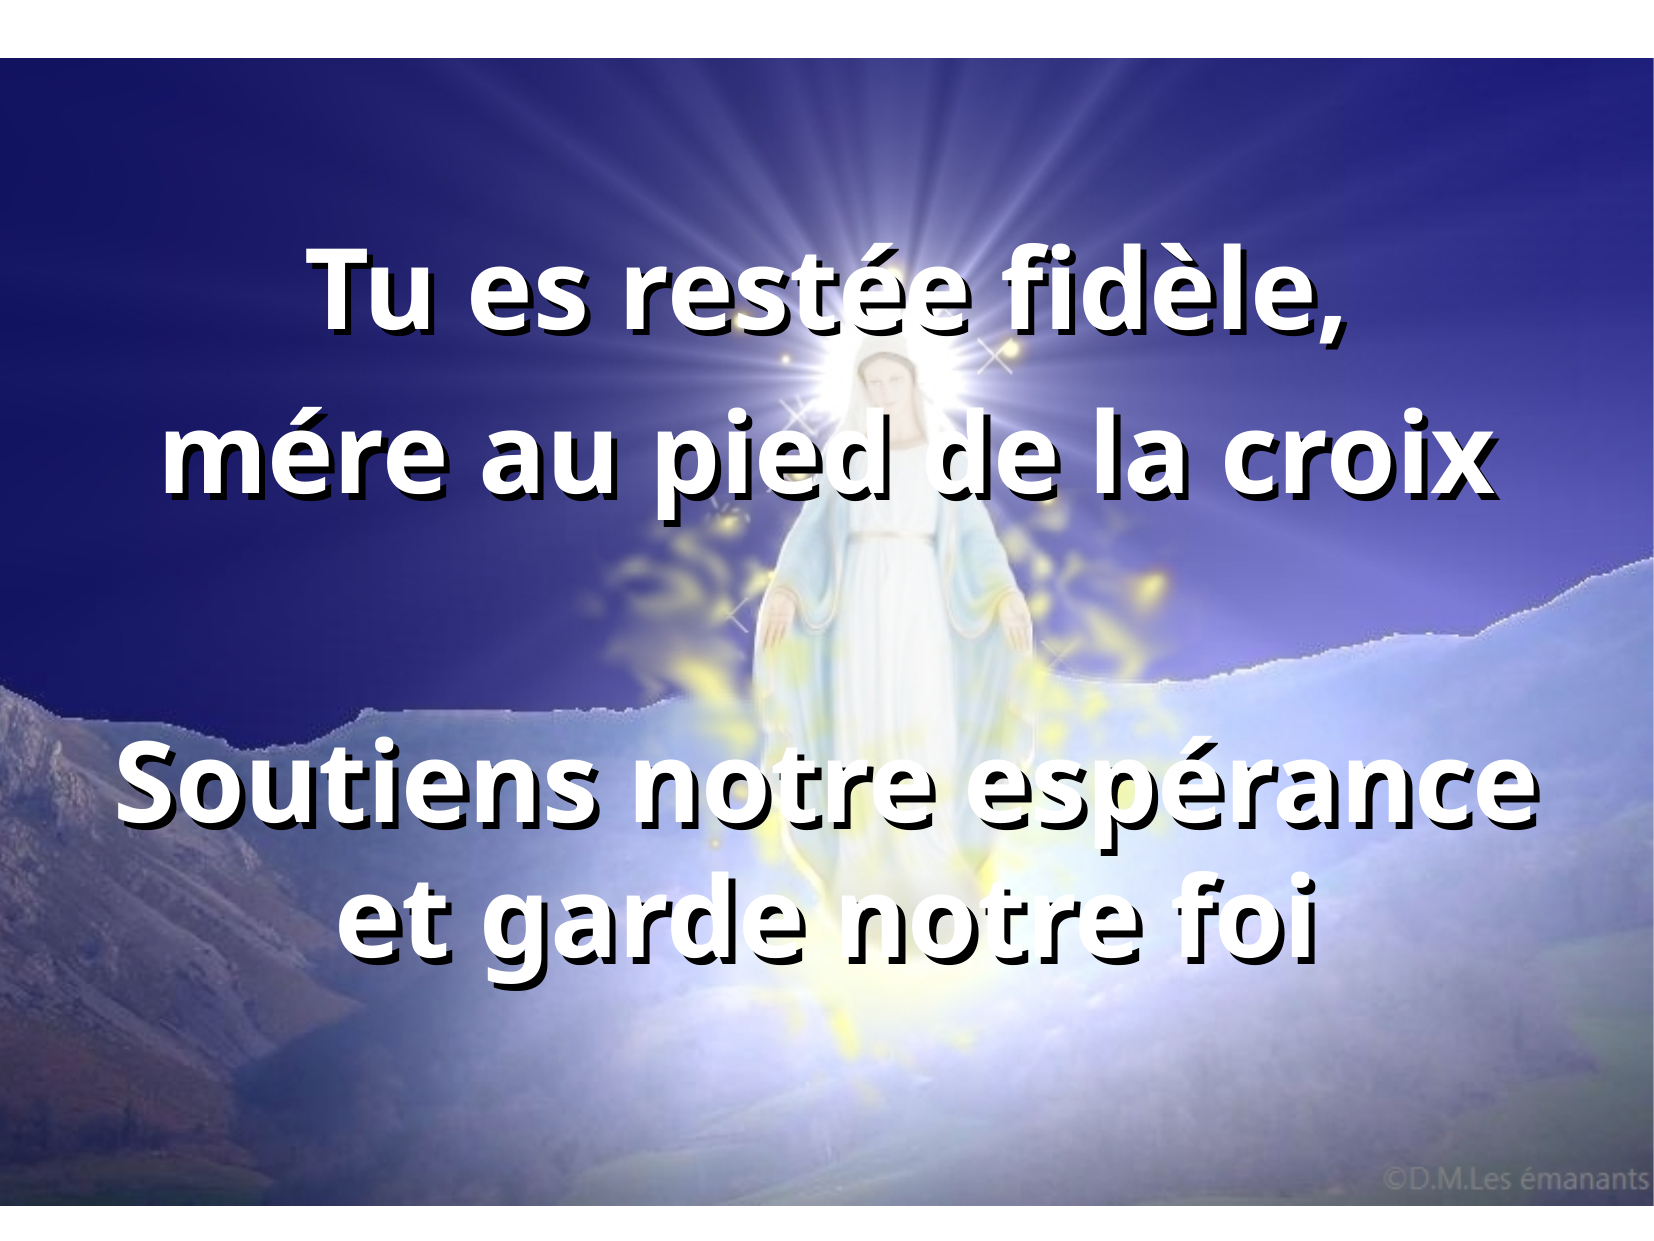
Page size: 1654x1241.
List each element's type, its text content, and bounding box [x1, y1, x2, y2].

picture [0, 58, 1654, 1206]
subtitle Tu es restée fidèle, mére au pied de la croix Soutiens notre espérance et garde notre foi [82, 49, 1571, 1148]
